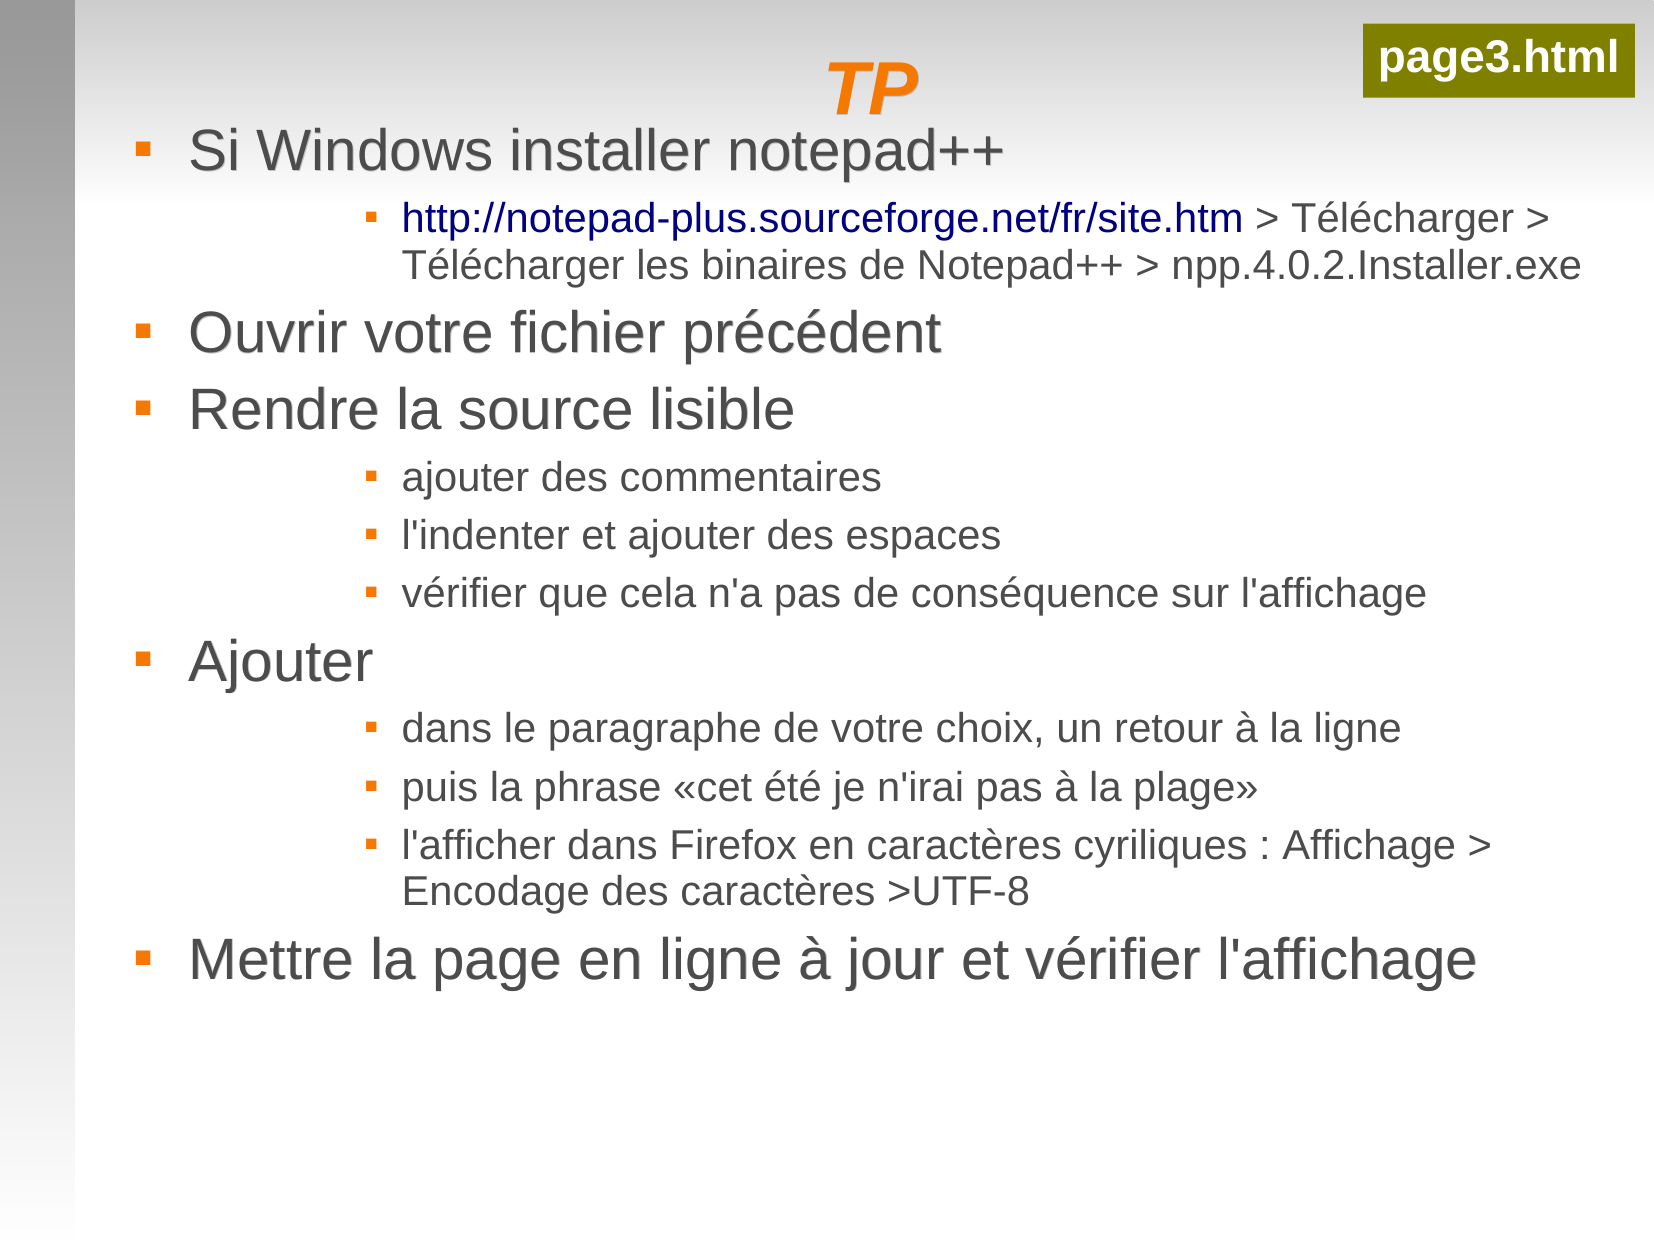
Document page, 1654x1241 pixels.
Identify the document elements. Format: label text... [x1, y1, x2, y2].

list Si Windows installer notepad++ http://notepad-plus.sourceforge.net/fr/site.htm > Télécharger > Télécharger les binaires de Notepad++ > npp.4.0.2.Installer.exe Ouvrir votre fichier précédent Rendre la source lisible ajouter des commentaires l'indenter et ajouter des espaces vérifier que cela n'a pas de conséquence sur l'affichage Ajouter dans le paragraphe de votre choix, un retour à la ligne puis la phrase «cet été je n'irai pas à la plage» l'afficher dans Firefox en caractères cyriliques : Affichage > Encodage des caractères >UTF-8 Mettre la page en ligne à jour et vérifier l'affichage [118, 118, 1625, 1079]
text_box page3.html [1363, 23, 1635, 98]
title TP [88, 0, 1654, 178]
